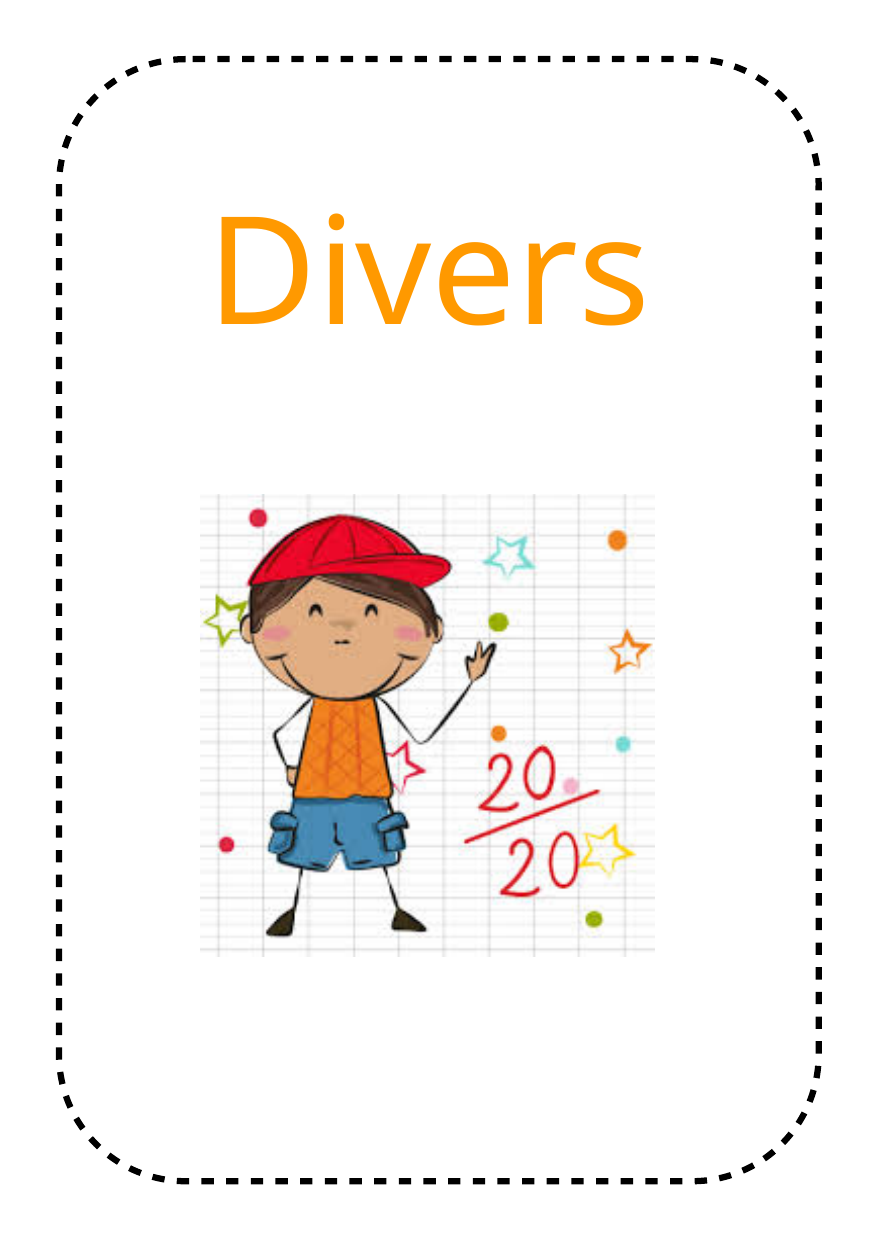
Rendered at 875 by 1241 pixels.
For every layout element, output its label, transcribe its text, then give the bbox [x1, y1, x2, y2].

picture [200, 494, 655, 957]
title Divers [106, 164, 792, 835]
